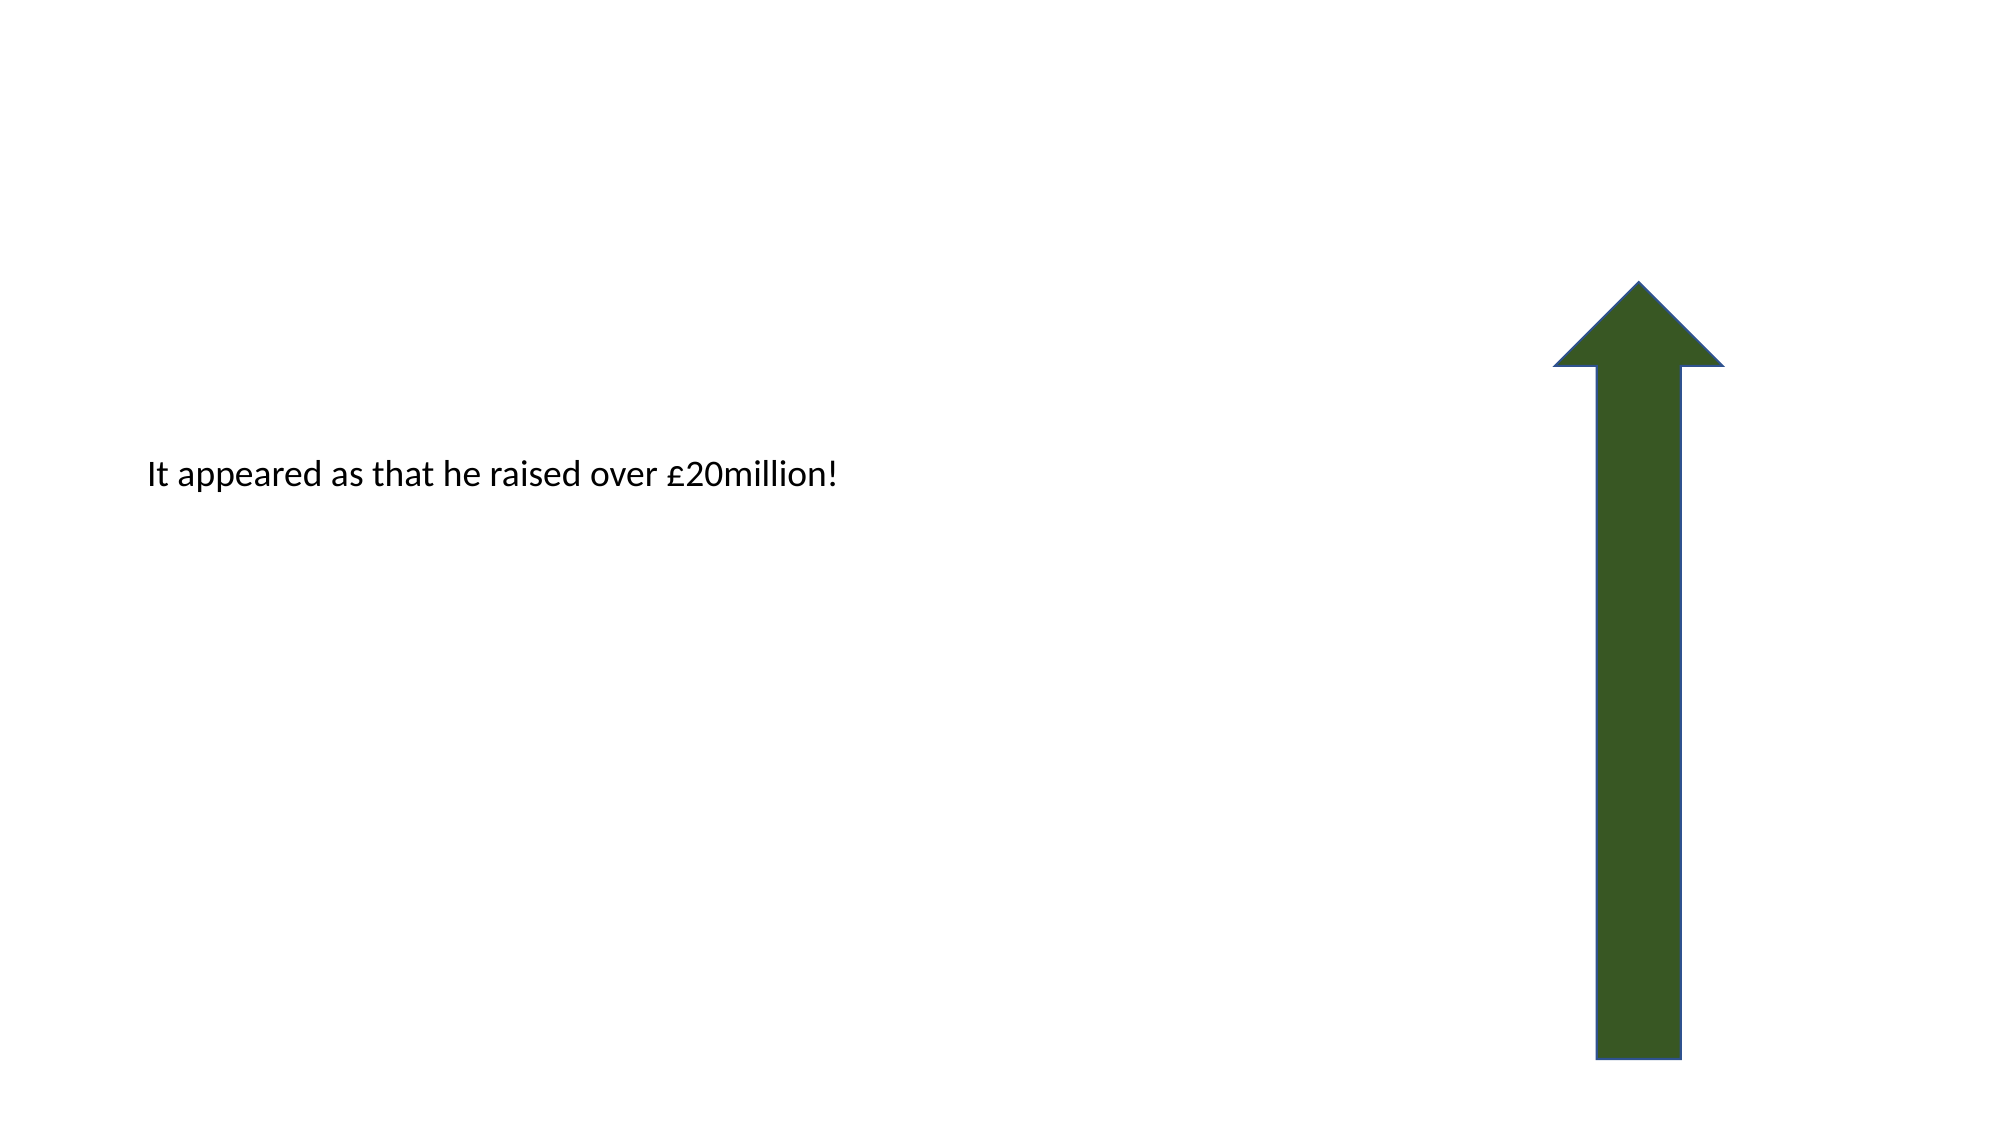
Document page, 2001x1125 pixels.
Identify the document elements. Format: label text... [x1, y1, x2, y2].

text_box [1554, 282, 1723, 1059]
text_box It appeared as that he raised over £20million! [132, 441, 1596, 502]
